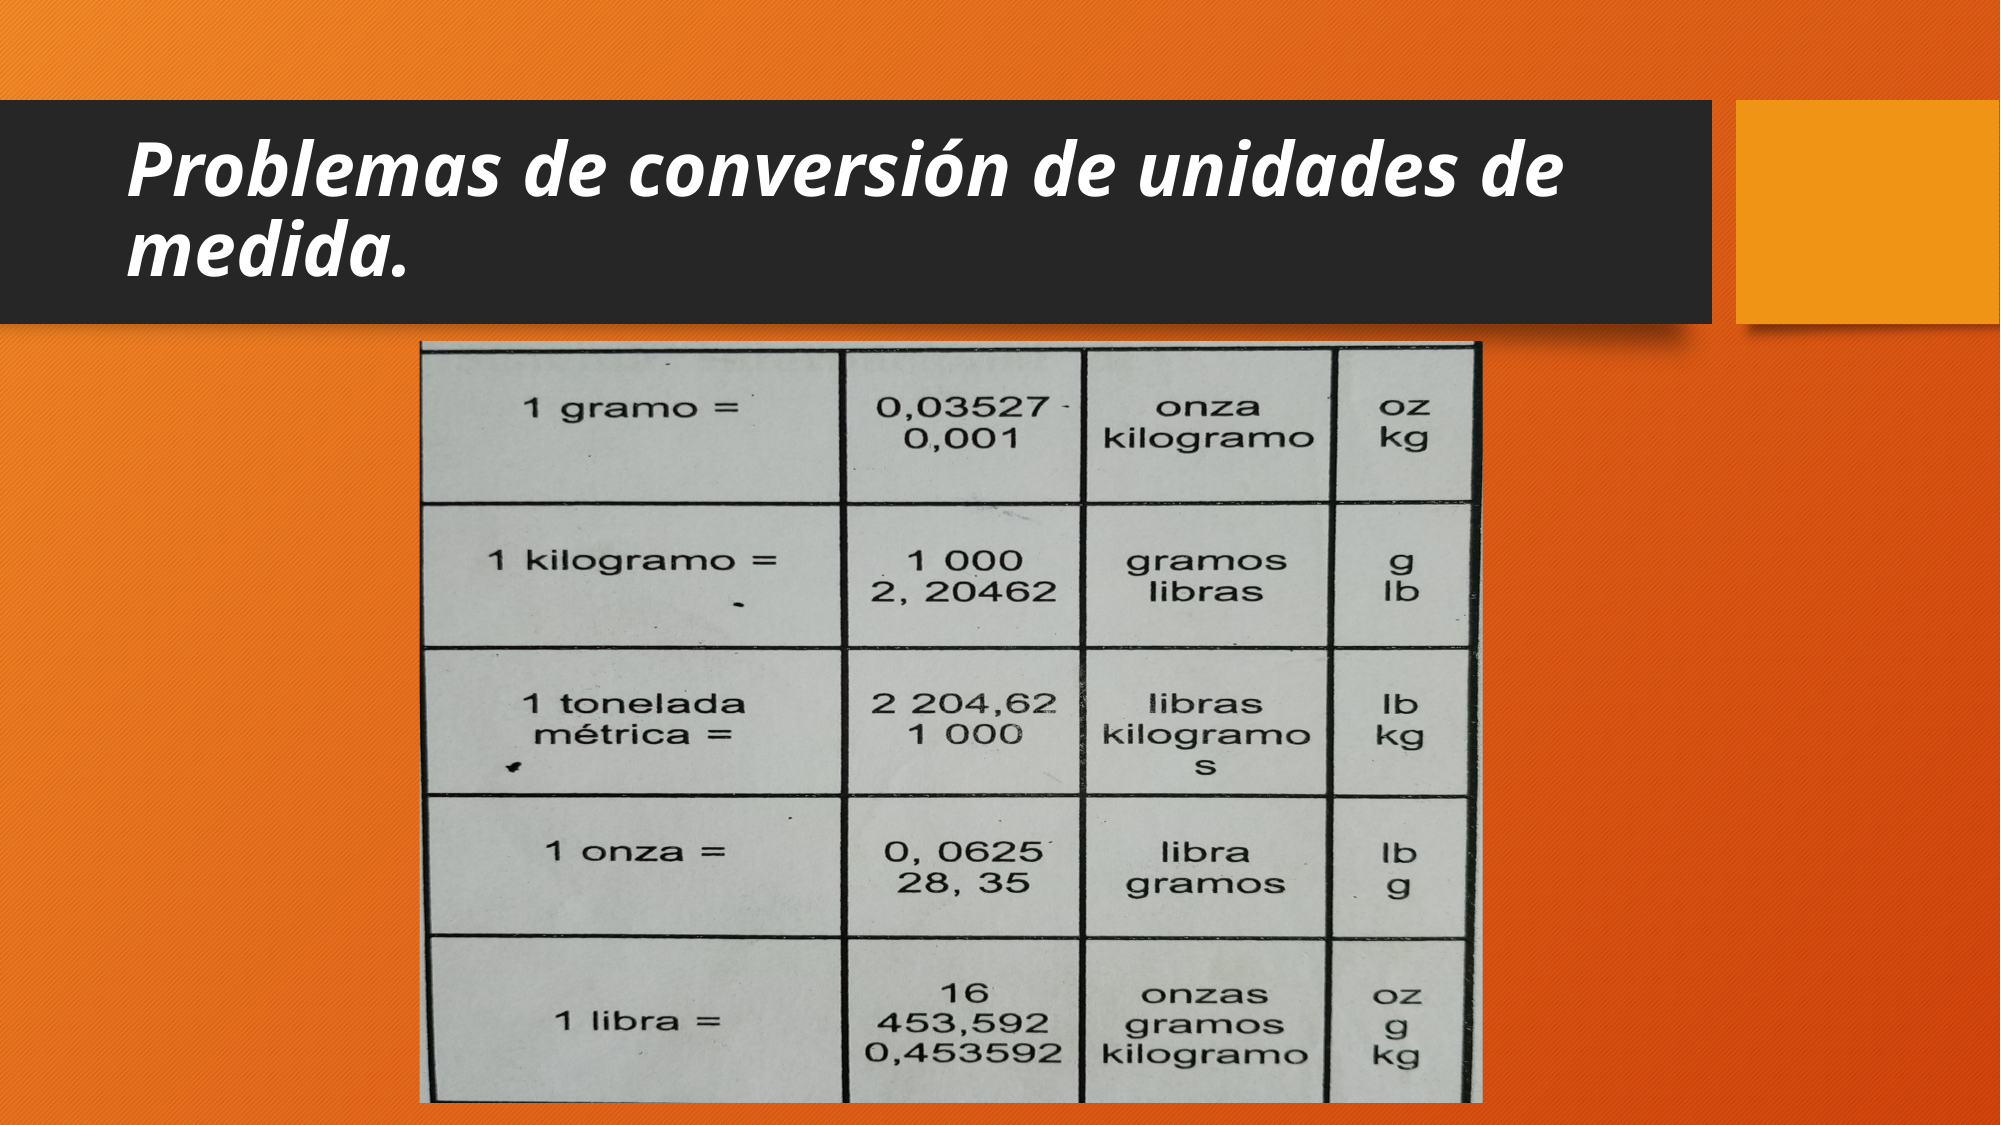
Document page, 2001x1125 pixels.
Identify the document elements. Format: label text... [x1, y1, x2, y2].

picture [419, 341, 1483, 1103]
title Problemas de conversión de unidades de medida. [111, 123, 1689, 301]
